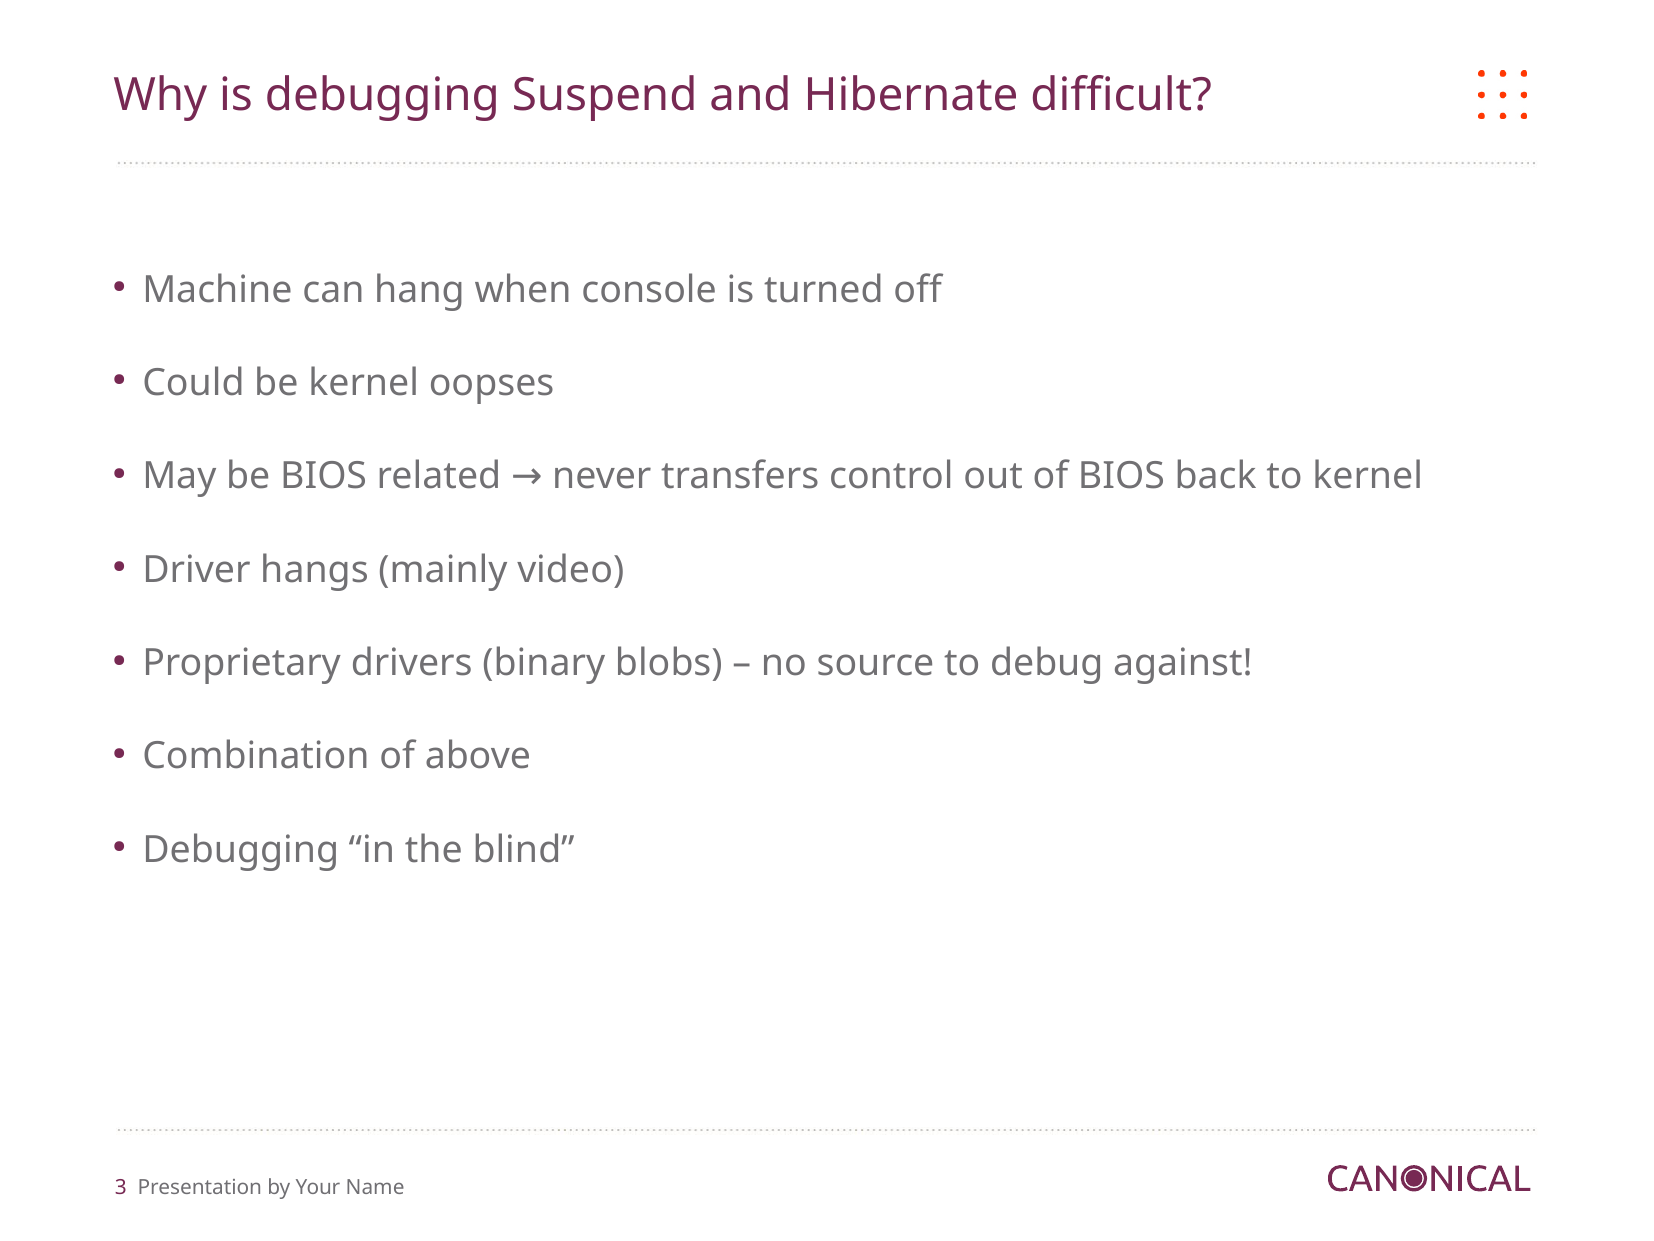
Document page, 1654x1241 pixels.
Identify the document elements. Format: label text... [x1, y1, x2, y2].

title Why is debugging Suspend and Hibernate difficult? [113, 64, 1382, 122]
picture [116, 160, 1539, 168]
picture [116, 1128, 1539, 1135]
text_box Machine can hang when console is turned off Could be kernel oopses May be BIOS related → never transfers control out of BIOS back to kernel Driver hangs (mainly video) Proprietary drivers (binary blobs) – no source to debug against! Combination of above Debugging “in the blind” [97, 242, 1552, 1032]
picture [1478, 70, 1527, 119]
